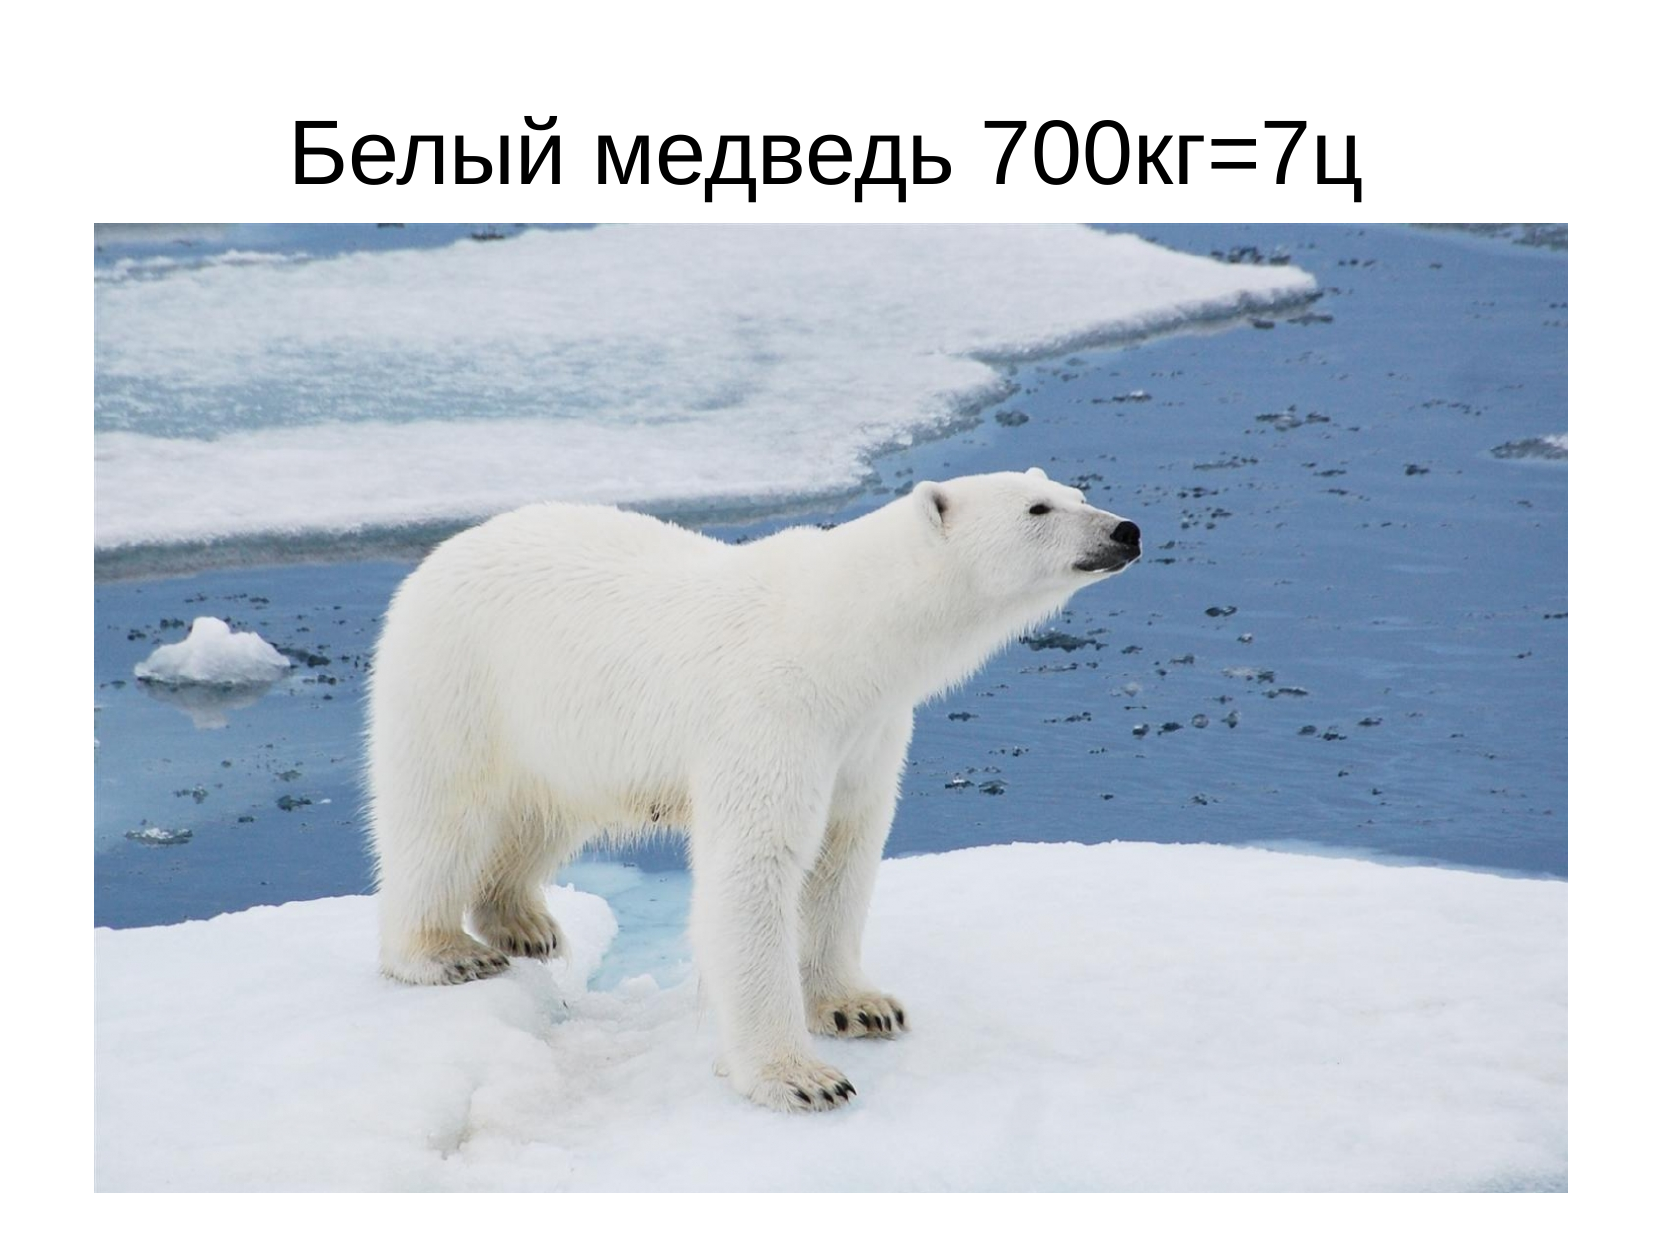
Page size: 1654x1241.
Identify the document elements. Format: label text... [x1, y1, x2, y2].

picture [94, 223, 1568, 1193]
title Белый медведь 700кг=7ц [82, 49, 1571, 257]
